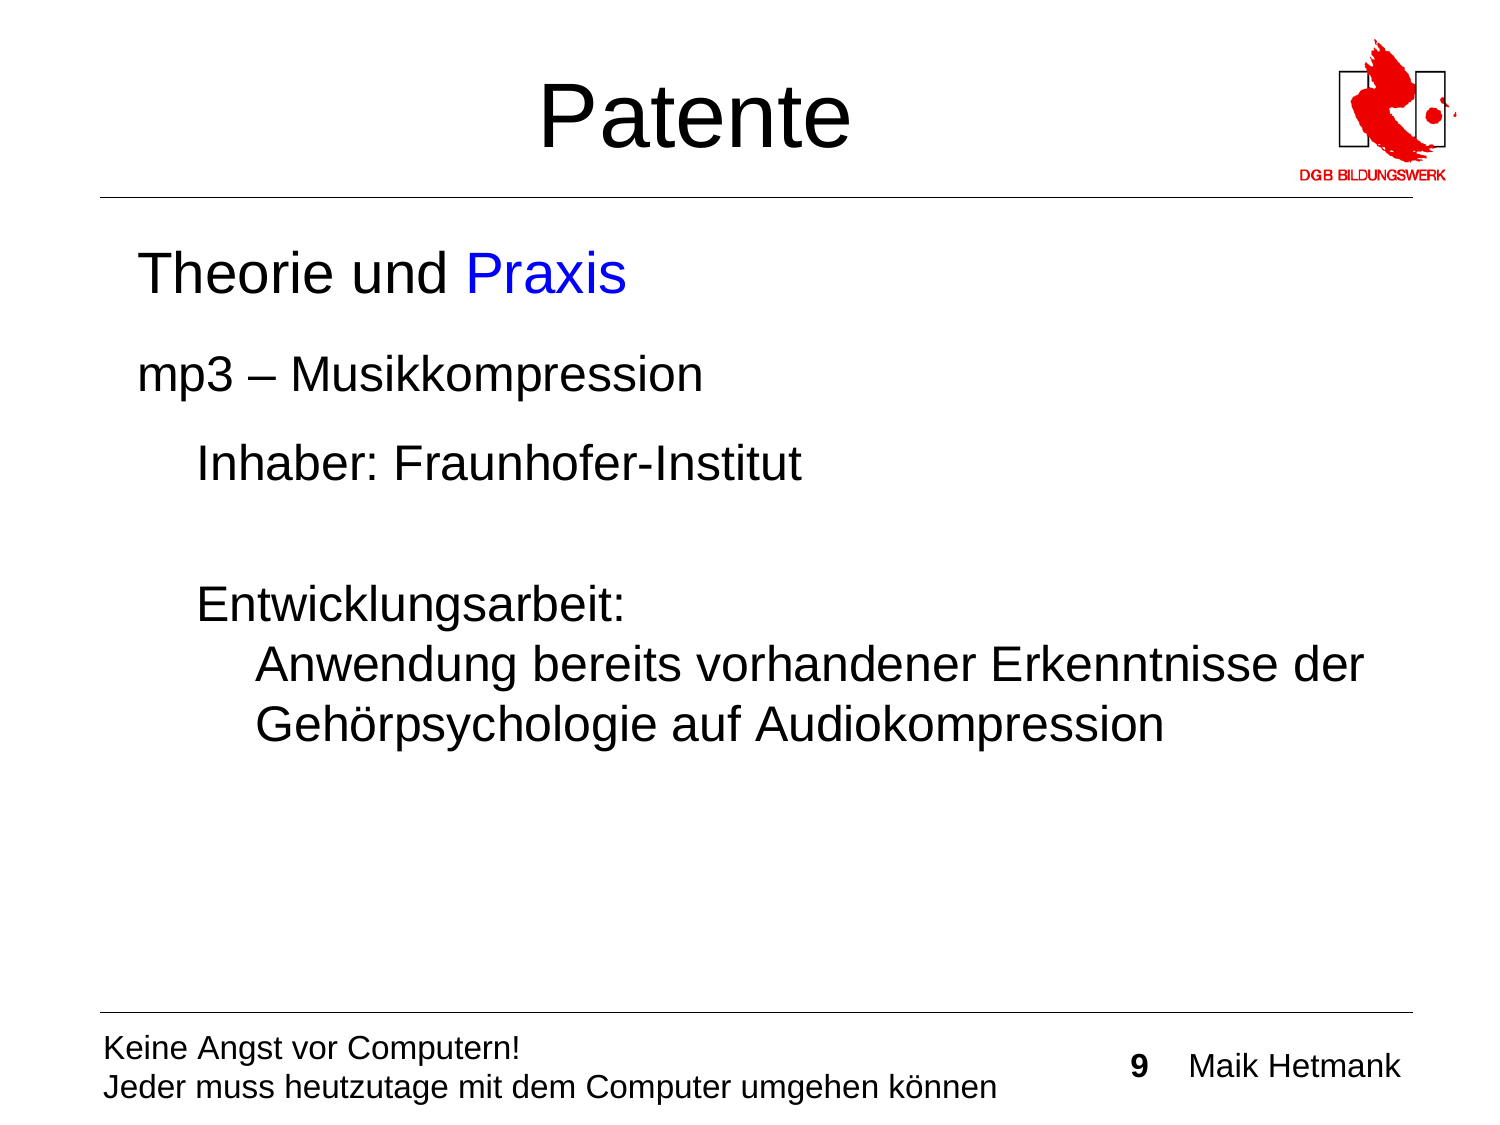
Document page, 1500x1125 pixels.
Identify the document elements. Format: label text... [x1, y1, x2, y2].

text_box Inhaber: Fraunhofer-Institut [137, 431, 1407, 497]
text_box Entwicklungsarbeit: Anwendung bereits vorhandener Erkenntnisse der Gehörpsychologie auf Audiokompression [137, 572, 1407, 748]
title Patente [87, 49, 1305, 175]
text_box mp3 – Musikkompression [137, 342, 1407, 403]
picture [1299, 37, 1457, 181]
text_box Theorie und Praxis [137, 236, 1407, 302]
